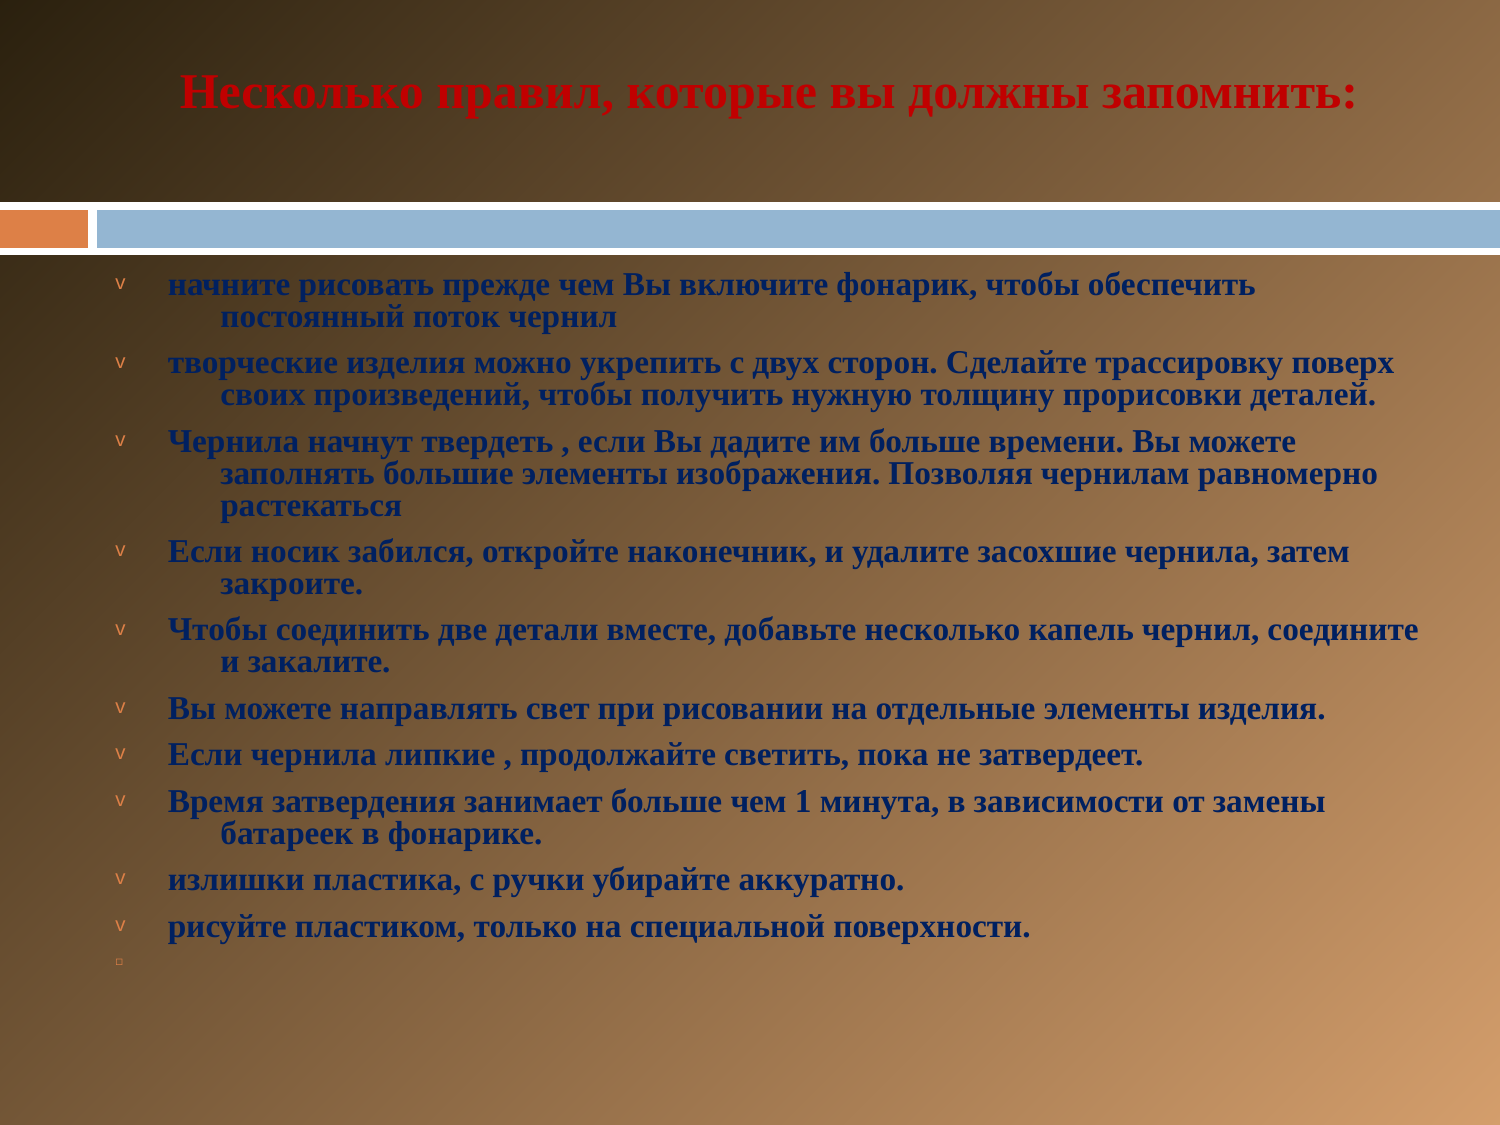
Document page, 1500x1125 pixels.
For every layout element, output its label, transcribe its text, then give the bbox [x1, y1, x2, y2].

list начните рисовать прежде чем Вы включите фонарик, чтобы обеспечить постоянный поток чернил творческие изделия можно укрепить с двух сторон. Сделайте трассировку поверх своих произведений, чтобы получить нужную толщину прорисовки деталей. Чернила начнут твердеть , если Вы дадите им больше времени. Вы можете заполнять большие элементы изображения. Позволяя чернилам равномерно растекаться Если носик забился, откройте наконечник, и удалите засохшие чернила, затем закроите. Чтобы соединить две детали вместе, добавьте несколько капель чернил, соедините и закалите. Вы можете направлять свет при рисовании на отдельные элементы изделия. Если чернила липкие , продолжайте светить, пока не затвердеет. Время затвердения занимает больше чем 1 минута, в зависимости от замены батареек в фонарике. излишки пластика, с ручки убирайте аккуратно. рисуйте пластиком, только на специальной поверхности. [100, 262, 1438, 1000]
title Несколько правил, которые вы должны запомнить: [100, 37, 1438, 201]
